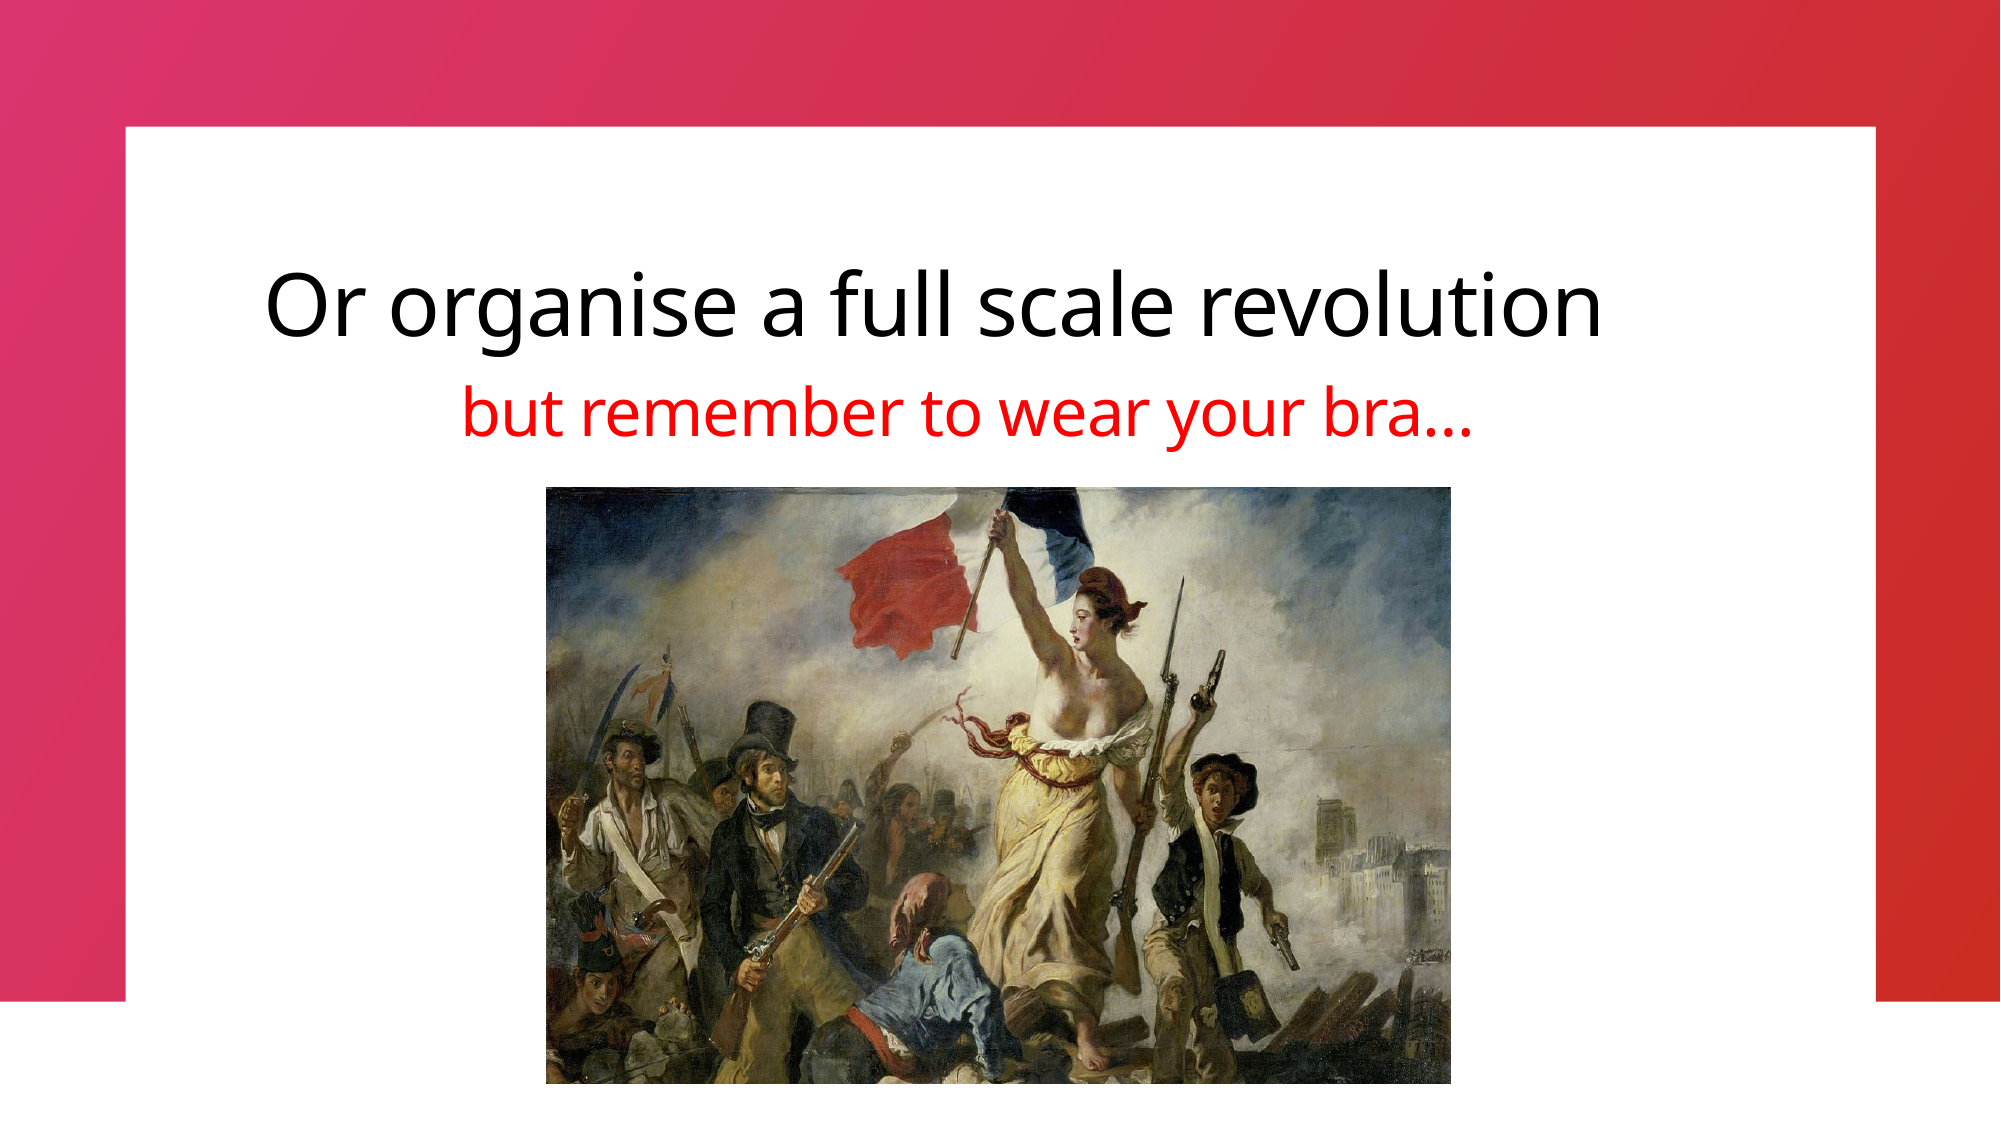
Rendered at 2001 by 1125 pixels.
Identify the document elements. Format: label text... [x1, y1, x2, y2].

picture [546, 487, 1451, 1084]
title Or organise a full scale revolution but remember to wear your bra… [248, 248, 1749, 470]
